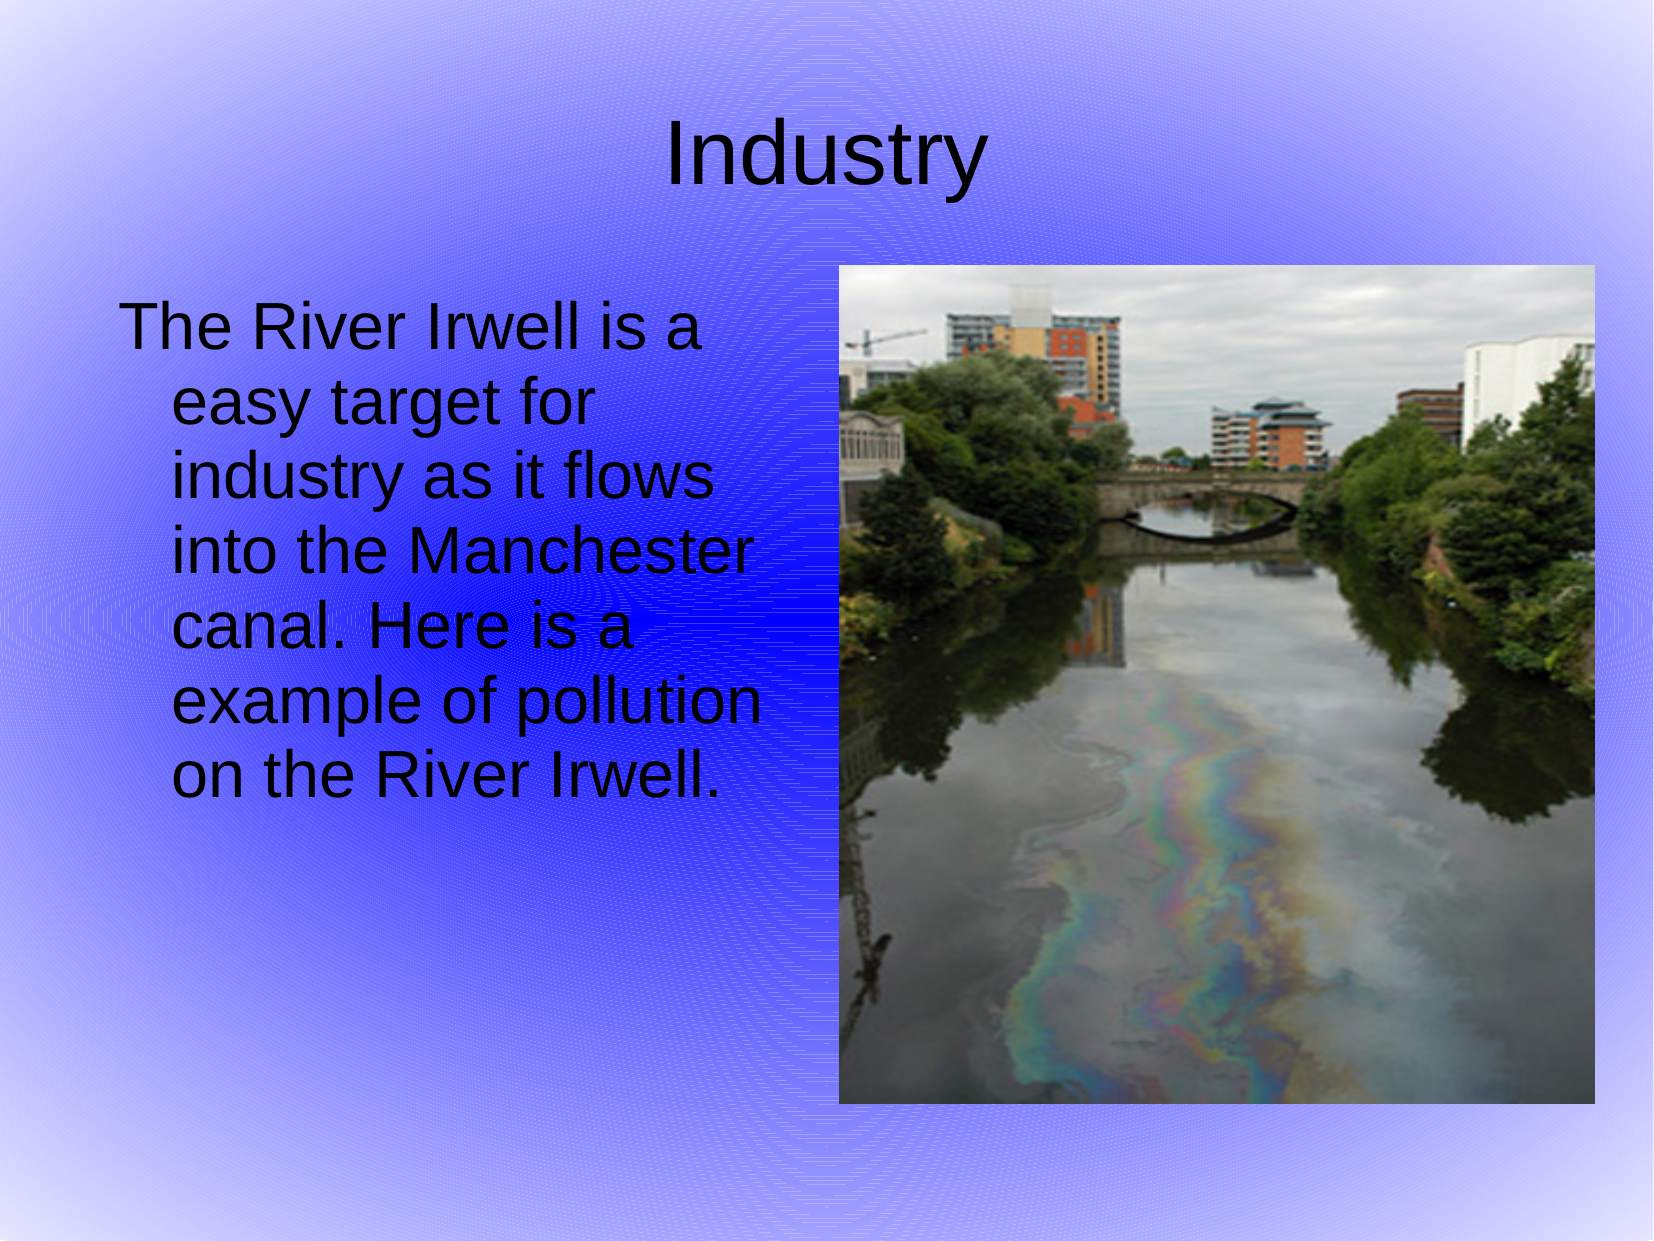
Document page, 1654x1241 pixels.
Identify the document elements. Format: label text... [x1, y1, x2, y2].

chart [845, 1104, 1572, 1109]
list The River Irwell is a easy target for industry as it flows into the Manchester canal. Here is a example of pollution on the River Irwell. [100, 288, 827, 1093]
title Industry [82, 49, 1571, 257]
picture [839, 265, 1595, 1104]
